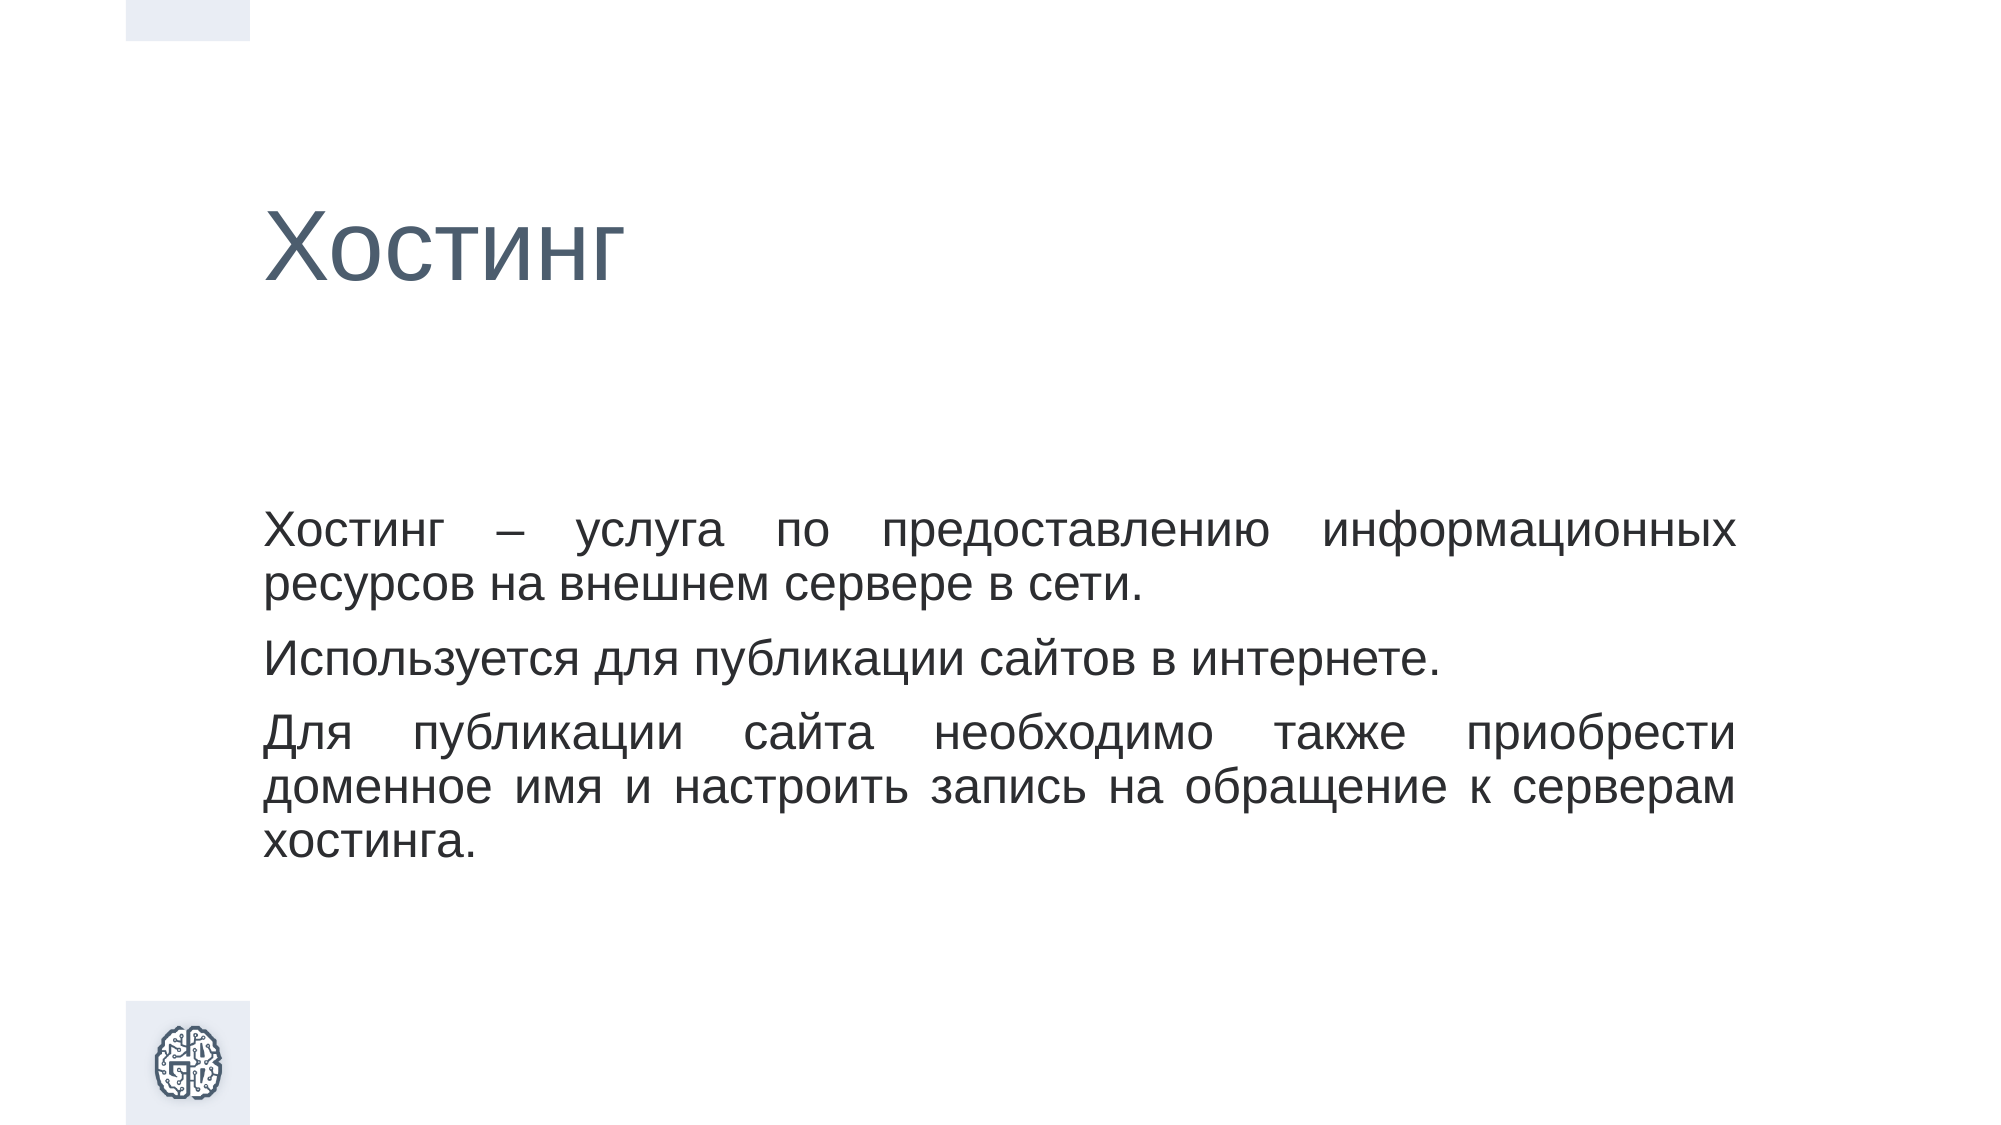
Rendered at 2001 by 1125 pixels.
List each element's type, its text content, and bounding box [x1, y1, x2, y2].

picture [144, 1016, 232, 1110]
list Хостинг – услуга по предоставлению информационных ресурсов на внешнем сервере в сети. Используется для публикации сайтов в интернете. Для публикации сайта необходимо также приобрести доменное имя и настроить запись на обращение к серверам хостинга. [248, 431, 1752, 941]
title Хостинг [248, 124, 1752, 372]
